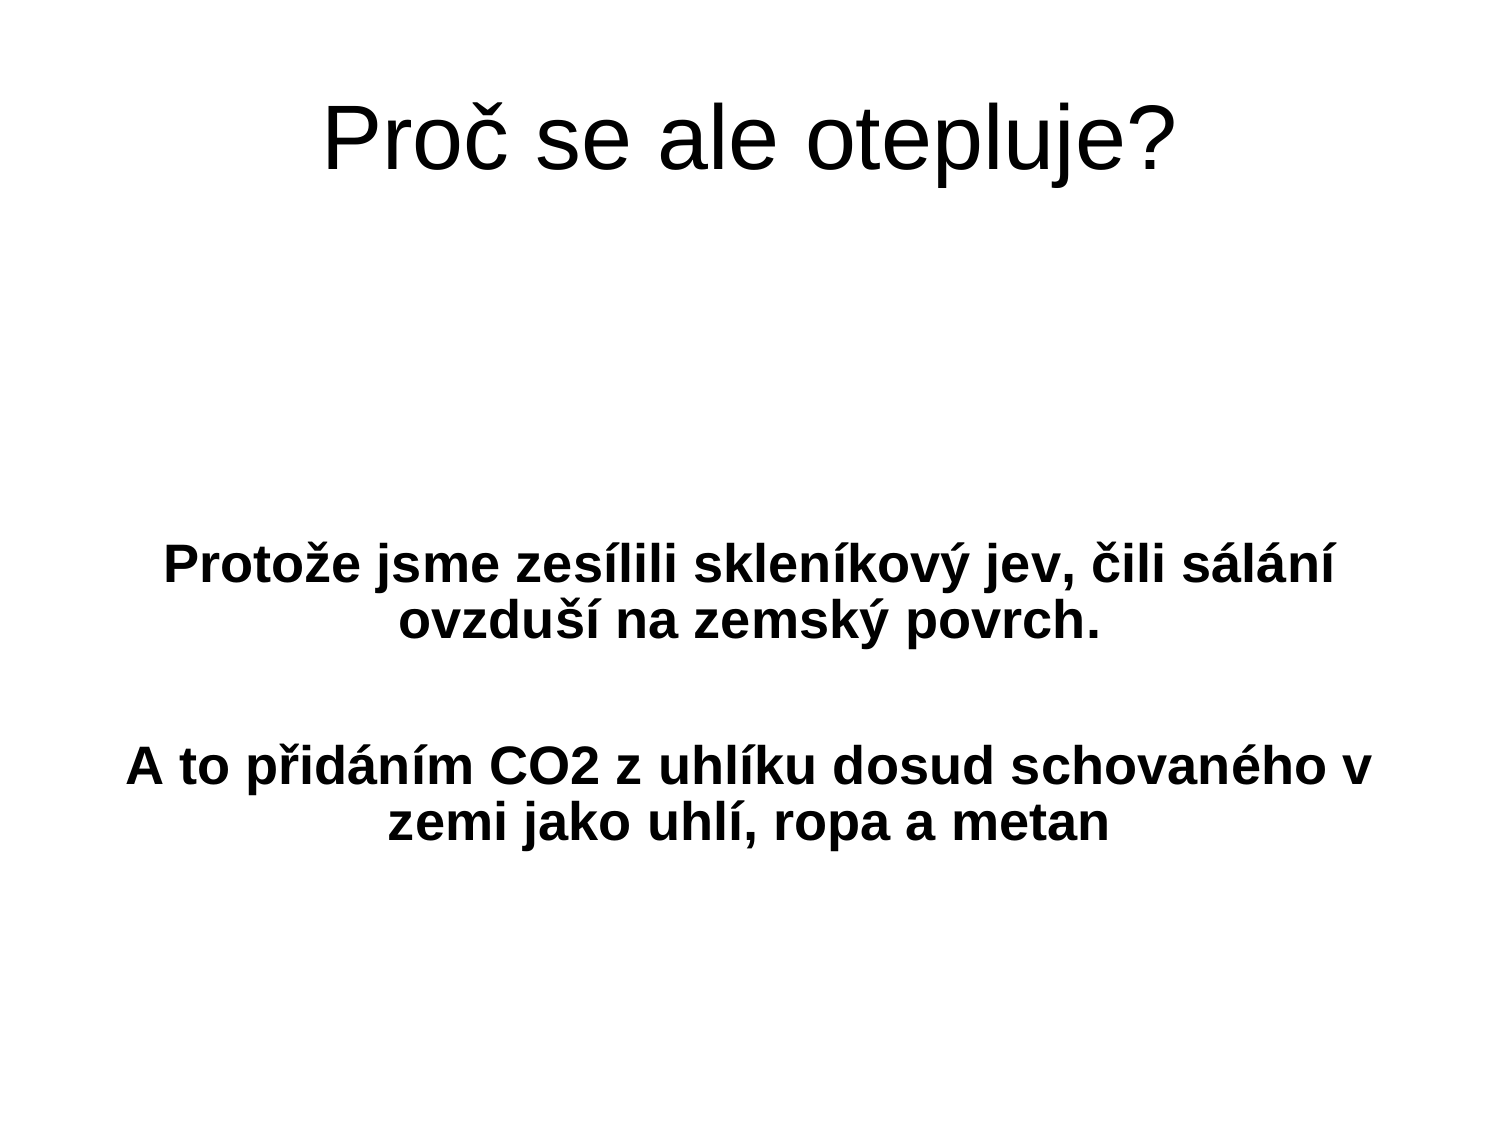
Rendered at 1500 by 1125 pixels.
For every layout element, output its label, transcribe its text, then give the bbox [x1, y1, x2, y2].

list Protože jsme zesílili skleníkový jev, čili sálání ovzduší na zemský povrch. A to přidáním CO2 z uhlíku dosud schovaného v zemi jako uhlí, ropa a metan [75, 459, 1425, 1113]
title Proč se ale otepluje? [75, 22, 1425, 259]
